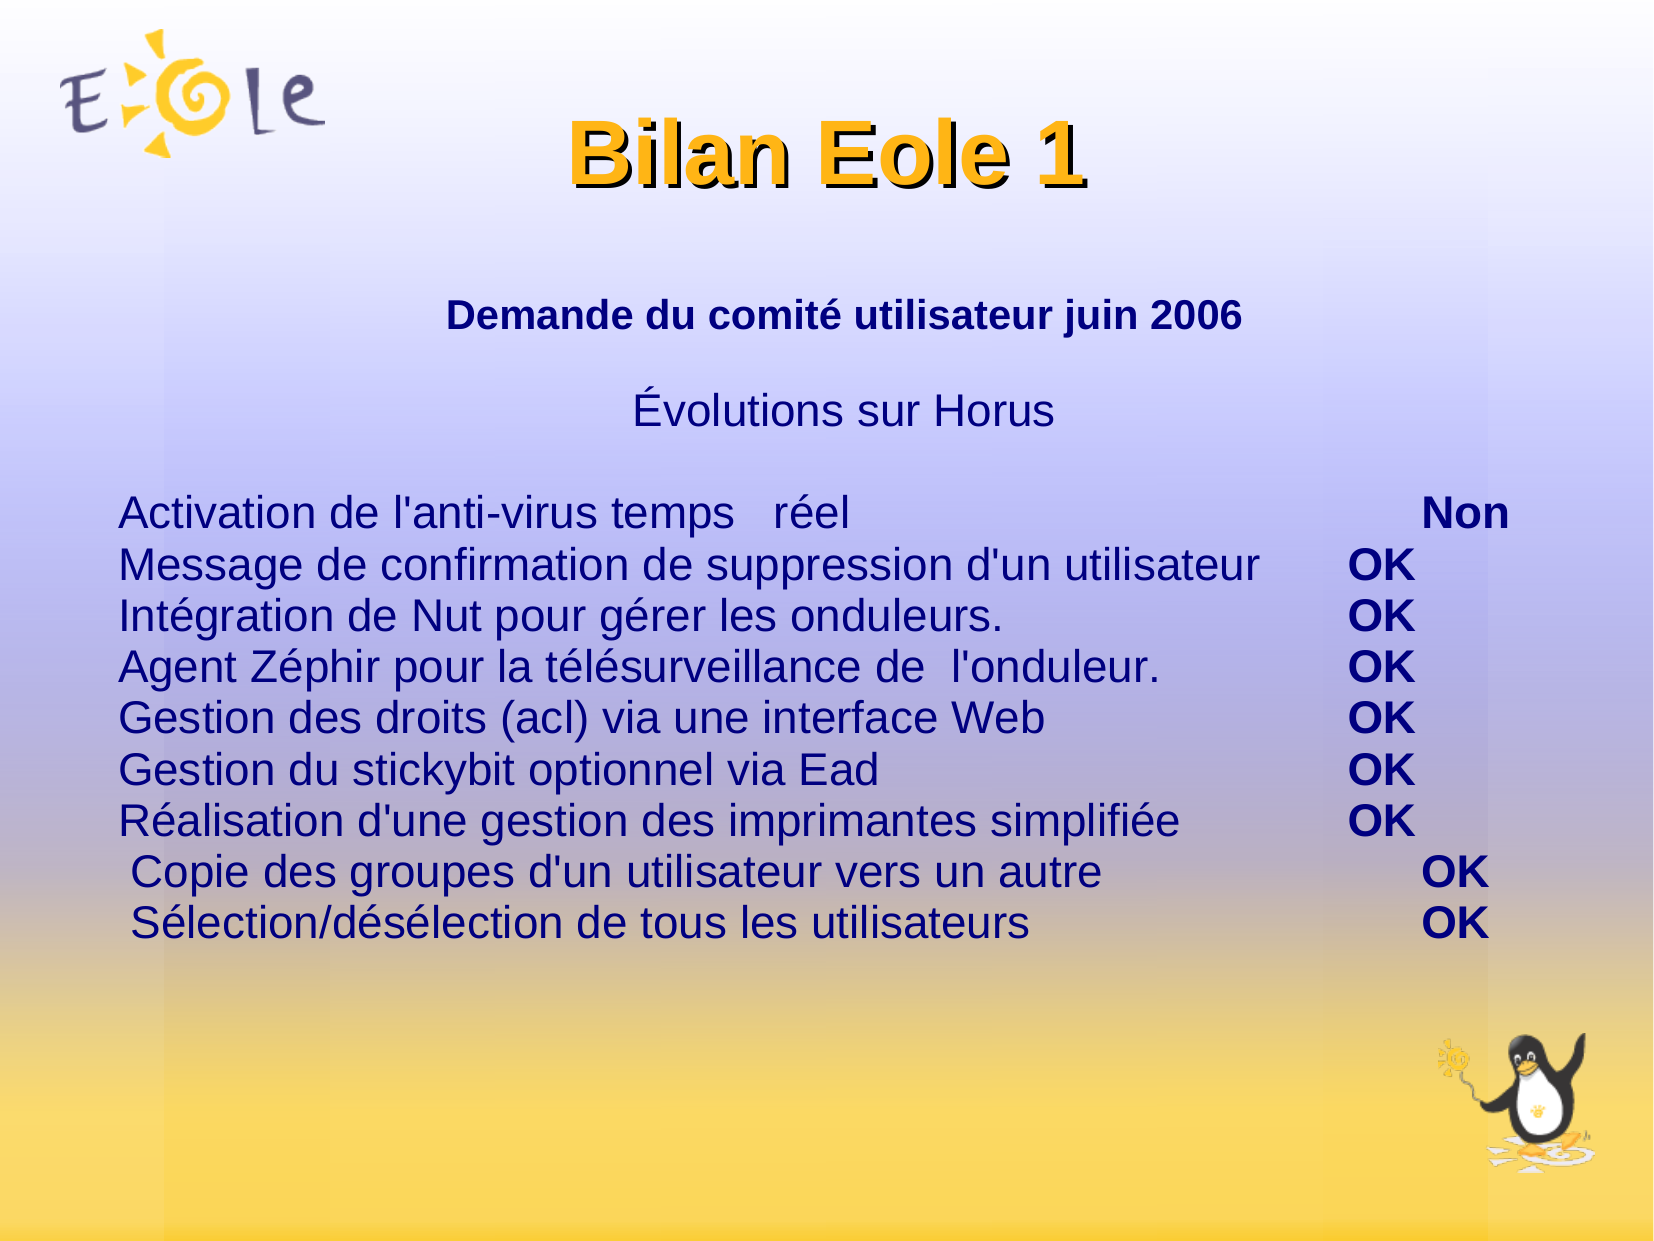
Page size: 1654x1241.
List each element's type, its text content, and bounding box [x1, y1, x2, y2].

subtitle Demande du comité utilisateur juin 2006 Évolutions sur Horus Activation de l'anti-virus temps réel Non Message de confirmation de suppression d'un utilisateur OK Intégration de Nut pour gérer les onduleurs. OK Agent Zéphir pour la télésurveillance de l'onduleur. OK Gestion des droits (acl) via une interface Web OK Gestion du stickybit optionnel via Ead OK Réalisation d'une gestion des imprimantes simplifiée OK Copie des groupes d'un utilisateur vers un autre OK Sélection/désélection de tous les utilisateurs OK [82, 74, 1571, 1241]
title Bilan Eole 1 [82, 49, 1571, 74]
picture [0, 0, 1654, 1241]
